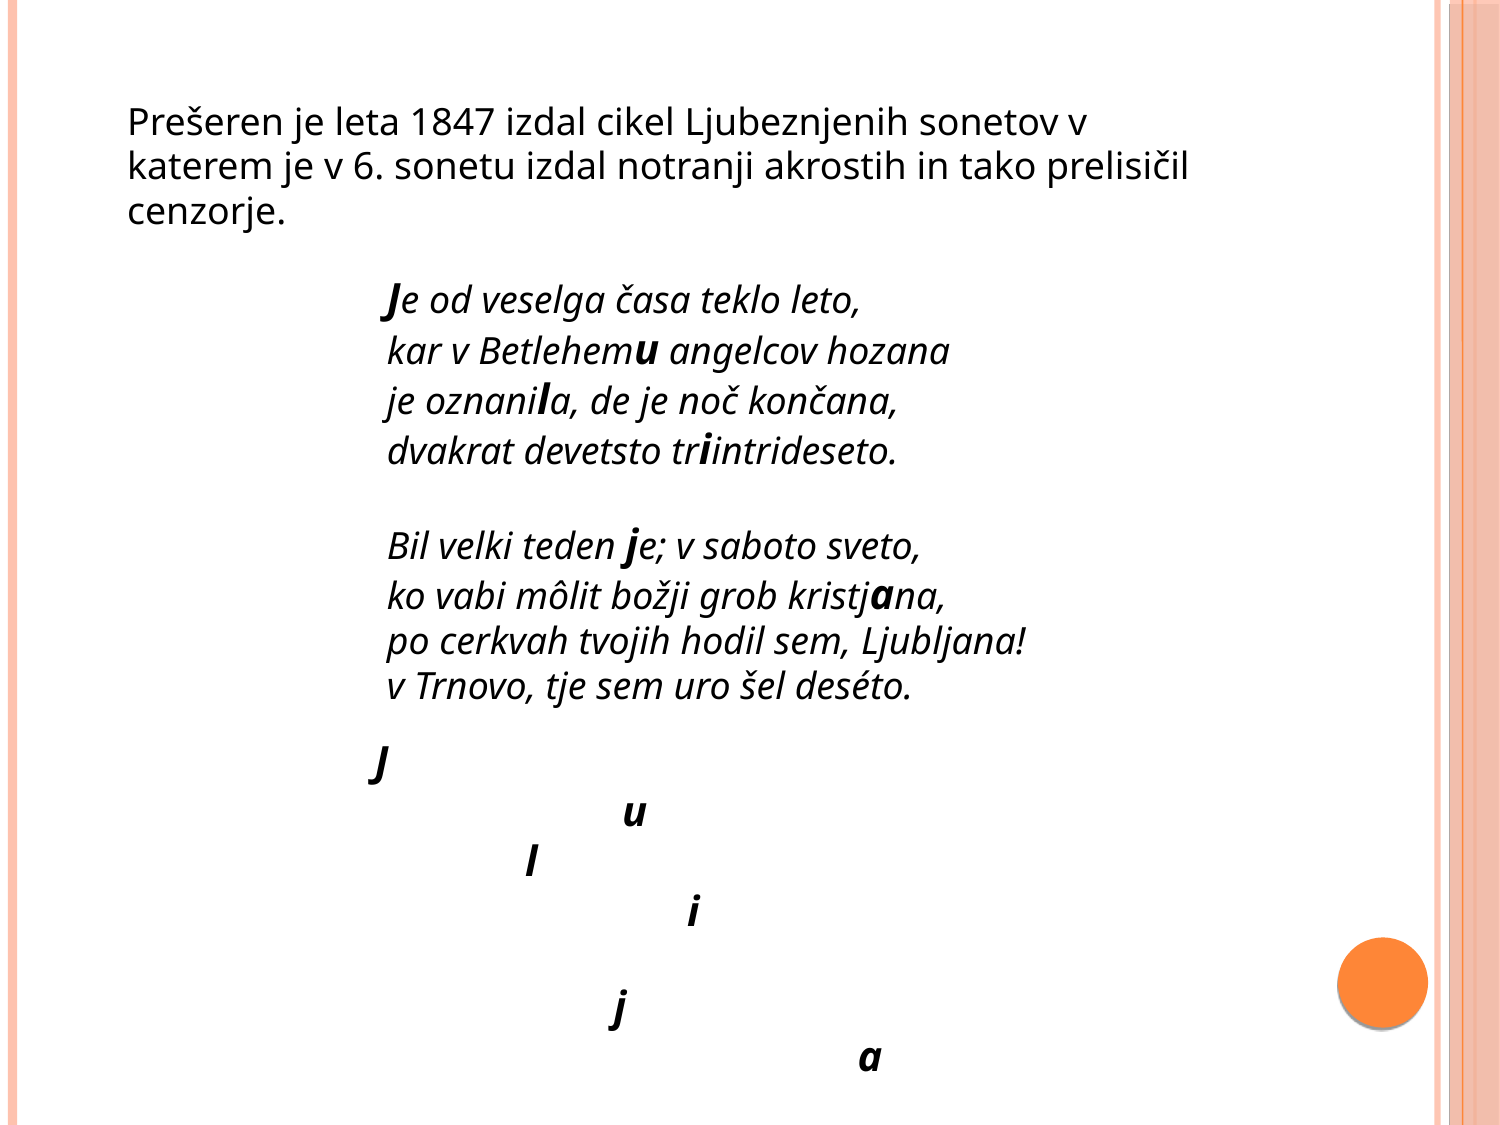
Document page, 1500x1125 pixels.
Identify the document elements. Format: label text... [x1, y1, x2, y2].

text_box Prešeren je leta 1847 izdal cikel Ljubeznjenih sonetov v katerem je v 6. sonetu izdal notranji akrostih in tako prelisičil cenzorje. [112, 90, 1235, 240]
text_box Je od veselga časa teklo leto, kar v Betlehemu angelcov hozana je oznanila, de je noč končana, dvakrat devetsto triintrideseto. Bil velki teden je; v saboto sveto, ko vabi môlit božji grob kristjana, po cerkvah tvojih hodil sem, Ljubljana! v Trnovo, tje sem uro šel deséto. [372, 219, 1122, 760]
text_box Je od veselga časa teklo leto, kar v Betlehemu angelcov hozana je oznanila, de je noč končana, dvakrat devetsto triintrideseto. Bil velki teden je; v saboto sveto, ko vabi môlit božji grob kristjana, po cerkvah tvojih hodil sem, Ljubljana! v Trnovo, tje sem uro šel deséto. [360, 727, 1111, 1125]
